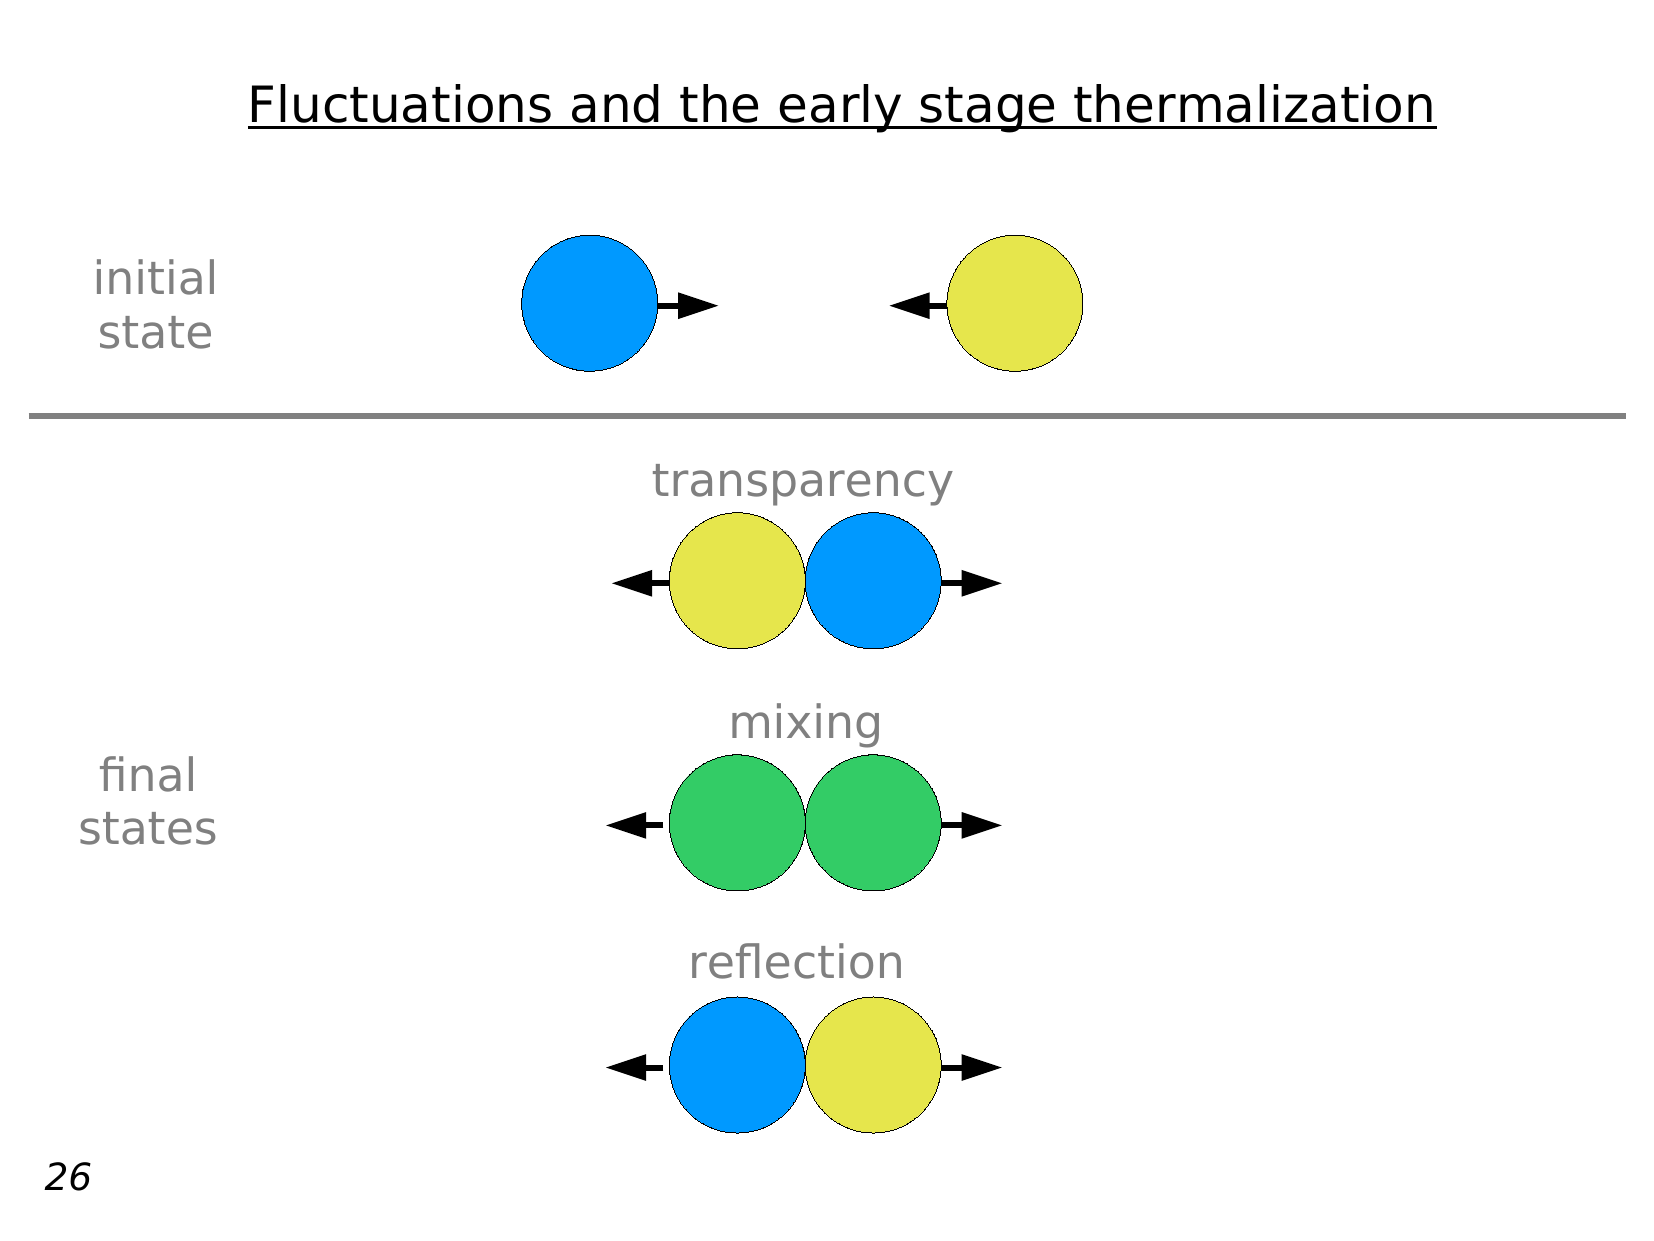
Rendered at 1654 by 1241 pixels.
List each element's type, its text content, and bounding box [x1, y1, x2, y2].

text_box Fluctuations and the early stage thermalization [247, 76, 1438, 135]
text_box [669, 526, 942, 649]
text_box [946, 235, 1083, 372]
text_box [521, 235, 658, 372]
text_box [669, 754, 942, 891]
text_box transparency [651, 454, 956, 526]
text_box [669, 996, 942, 1134]
text_box mixing [728, 696, 884, 750]
text_box initial state [78, 252, 234, 360]
text_box final states [78, 748, 219, 856]
text_box reflection [688, 935, 906, 990]
